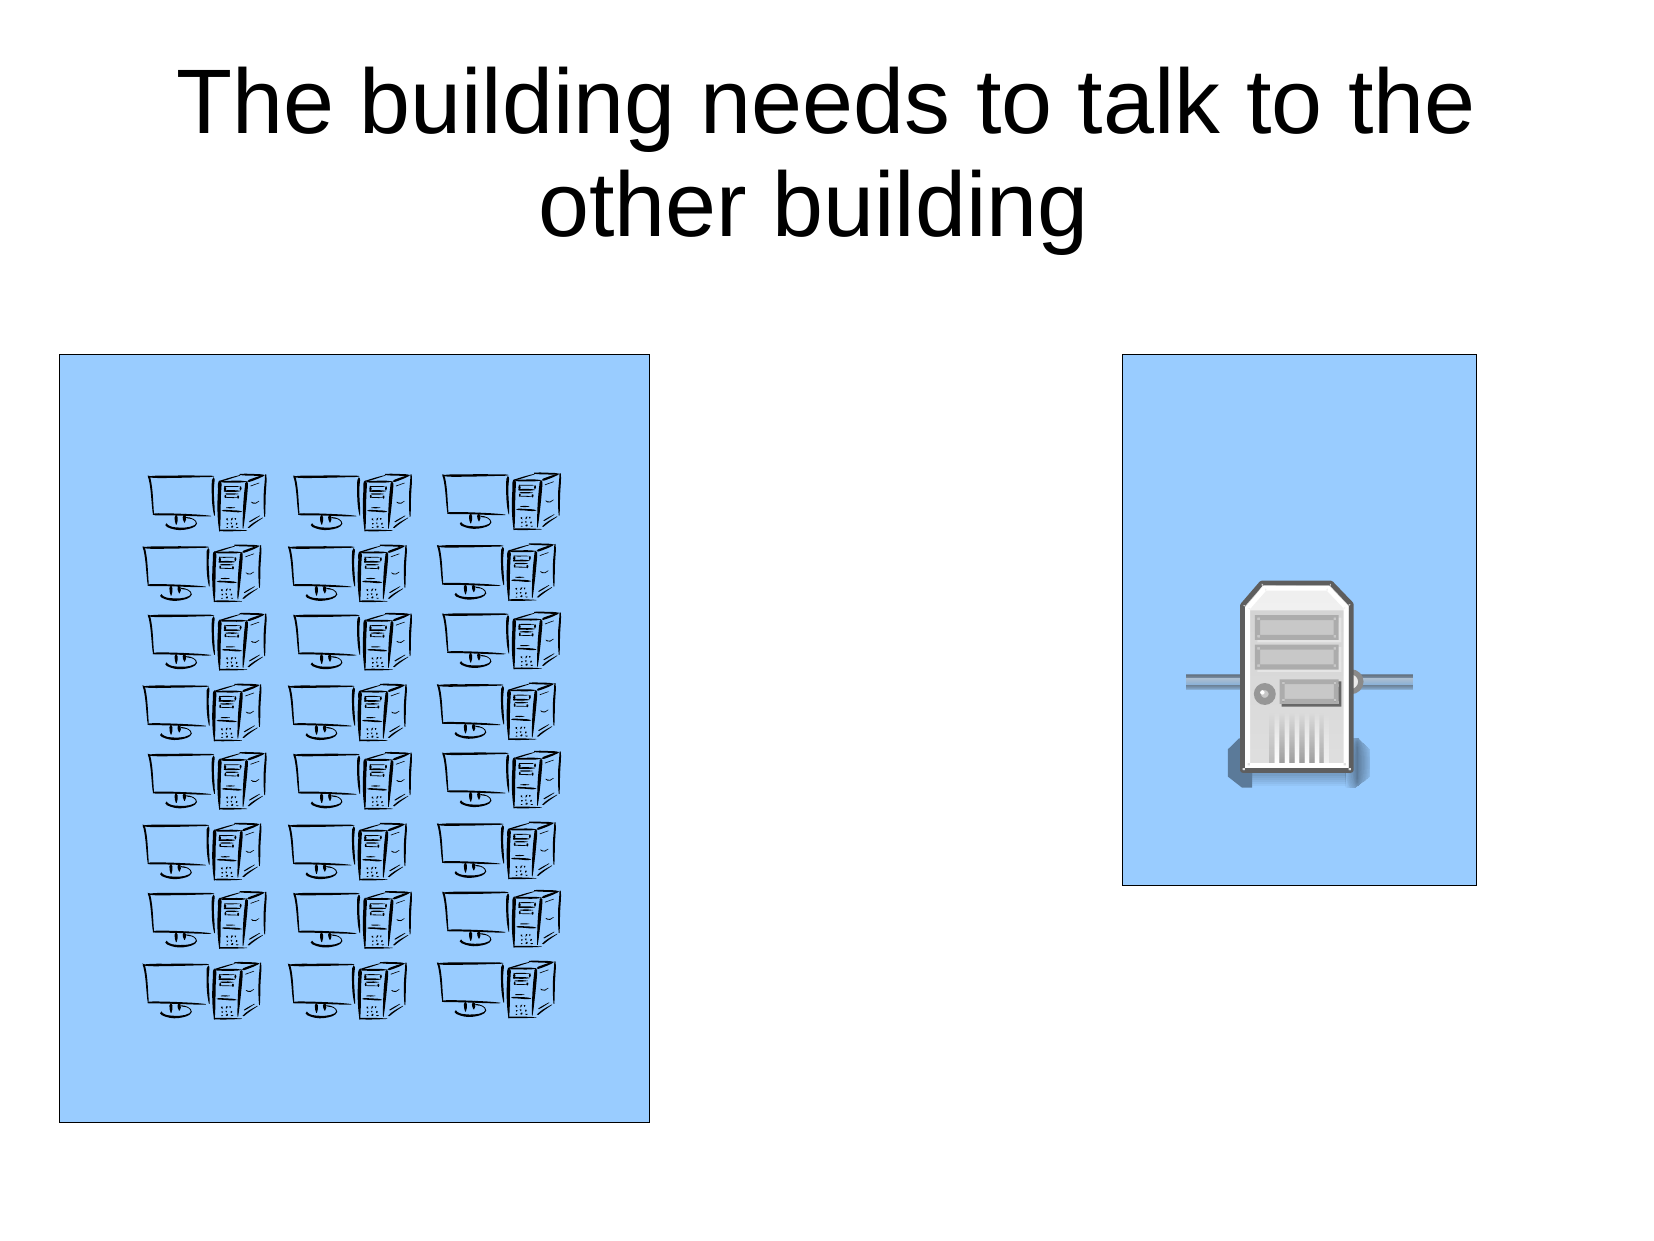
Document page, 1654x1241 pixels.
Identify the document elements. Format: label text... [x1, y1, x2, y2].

picture [147, 891, 267, 949]
picture [292, 891, 412, 949]
title The building needs to talk to the other building [82, 39, 1571, 267]
picture [287, 544, 407, 603]
text_box [1122, 354, 1477, 886]
picture [287, 961, 407, 1020]
text_box [59, 354, 650, 1123]
picture [292, 473, 412, 532]
picture [441, 472, 562, 531]
picture [292, 751, 412, 810]
picture [292, 612, 412, 671]
picture [436, 682, 556, 741]
picture [1181, 561, 1418, 798]
picture [441, 750, 562, 809]
picture [436, 543, 556, 602]
picture [147, 612, 267, 671]
picture [436, 821, 556, 880]
picture [287, 822, 407, 881]
picture [441, 889, 562, 948]
picture [436, 960, 556, 1019]
picture [142, 961, 262, 1020]
picture [142, 544, 262, 603]
picture [142, 822, 262, 881]
picture [142, 683, 262, 742]
picture [441, 611, 562, 670]
picture [147, 473, 267, 532]
picture [147, 751, 267, 810]
picture [287, 683, 407, 742]
